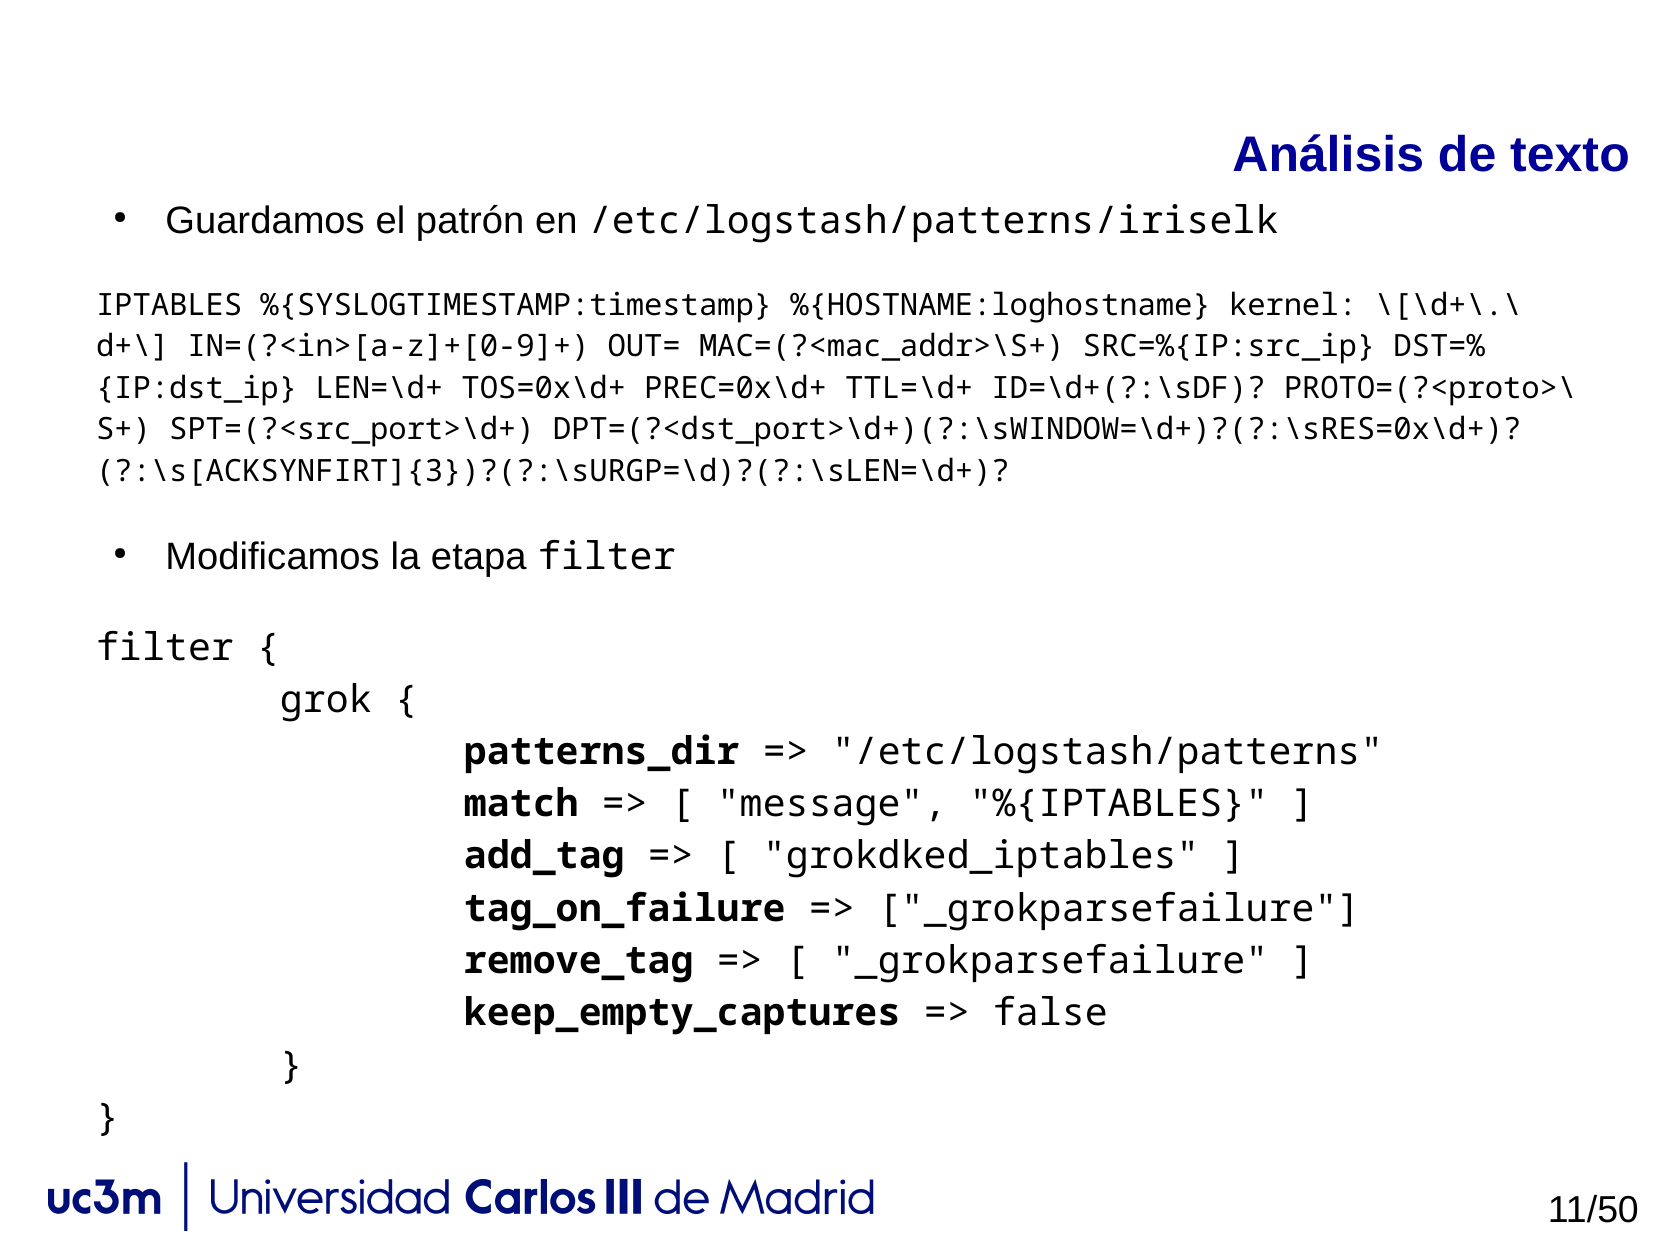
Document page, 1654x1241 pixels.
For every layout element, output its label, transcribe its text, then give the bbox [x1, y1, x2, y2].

picture [11, 1151, 910, 1241]
list Guardamos el patrón en /etc/logstash/patterns/iriselk IPTABLES %{SYSLOGTIMESTAMP:timestamp} %{HOSTNAME:loghostname} kernel: \[\d+\.\d+\] IN=(?<in>[a-z]+[0-9]+) OUT= MAC=(?<mac_addr>\S+) SRC=%{IP:src_ip} DST=%{IP:dst_ip} LEN=\d+ TOS=0x\d+ PREC=0x\d+ TTL=\d+ ID=\d+(?:\sDF)? PROTO=(?<proto>\S+) SPT=(?<src_port>\d+) DPT=(?<dst_port>\d+)(?:\sWINDOW=\d+)?(?:\sRES=0x\d+)?(?:\s[ACKSYNFIRT]{3})?(?:\sURGP=\d)?(?:\sLEN=\d+)? Modificamos la etapa filter filter { grok { patterns_dir => "/etc/logstash/patterns" match => [ "message", "%{IPTABLES}" ] add_tag => [ "grokdked_iptables" ] tag_on_failure => ["_grokparsefailure"] remove_tag => [ "_grokparsefailure" ] keep_empty_captures => false } } [95, 192, 1584, 1147]
title Análisis de texto [366, 0, 1630, 182]
